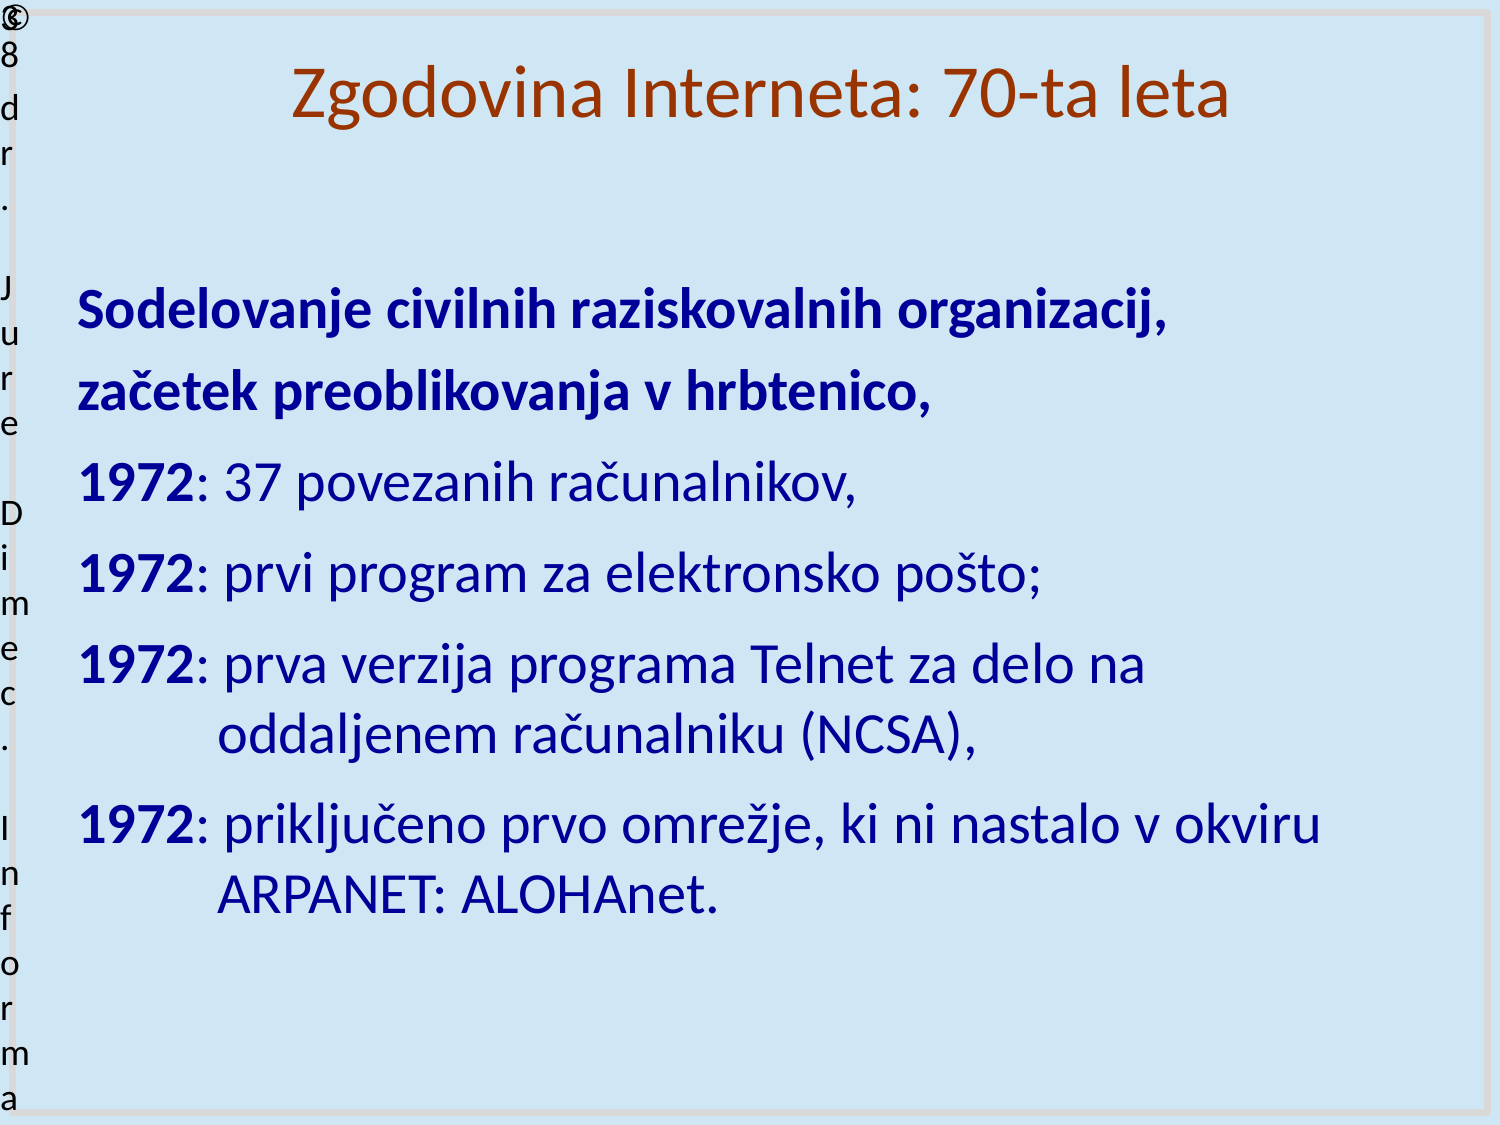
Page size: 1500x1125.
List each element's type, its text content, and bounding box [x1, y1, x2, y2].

text_box Sodelovanje civilnih raziskovalnih organizacij, začetek preoblikovanja v hrbtenico, 1972: 37 povezanih računalnikov, 1972: prvi program za elektronsko pošto; 1972: prva verzija programa Telnet za delo na oddaljenem računalniku (NCSA), 1972: priključeno prvo omrežje, ki ni nastalo v okviru ARPANET: ALOHAnet. [62, 262, 1450, 934]
title Zgodovina Interneta: 70-ta leta [41, 37, 1483, 138]
